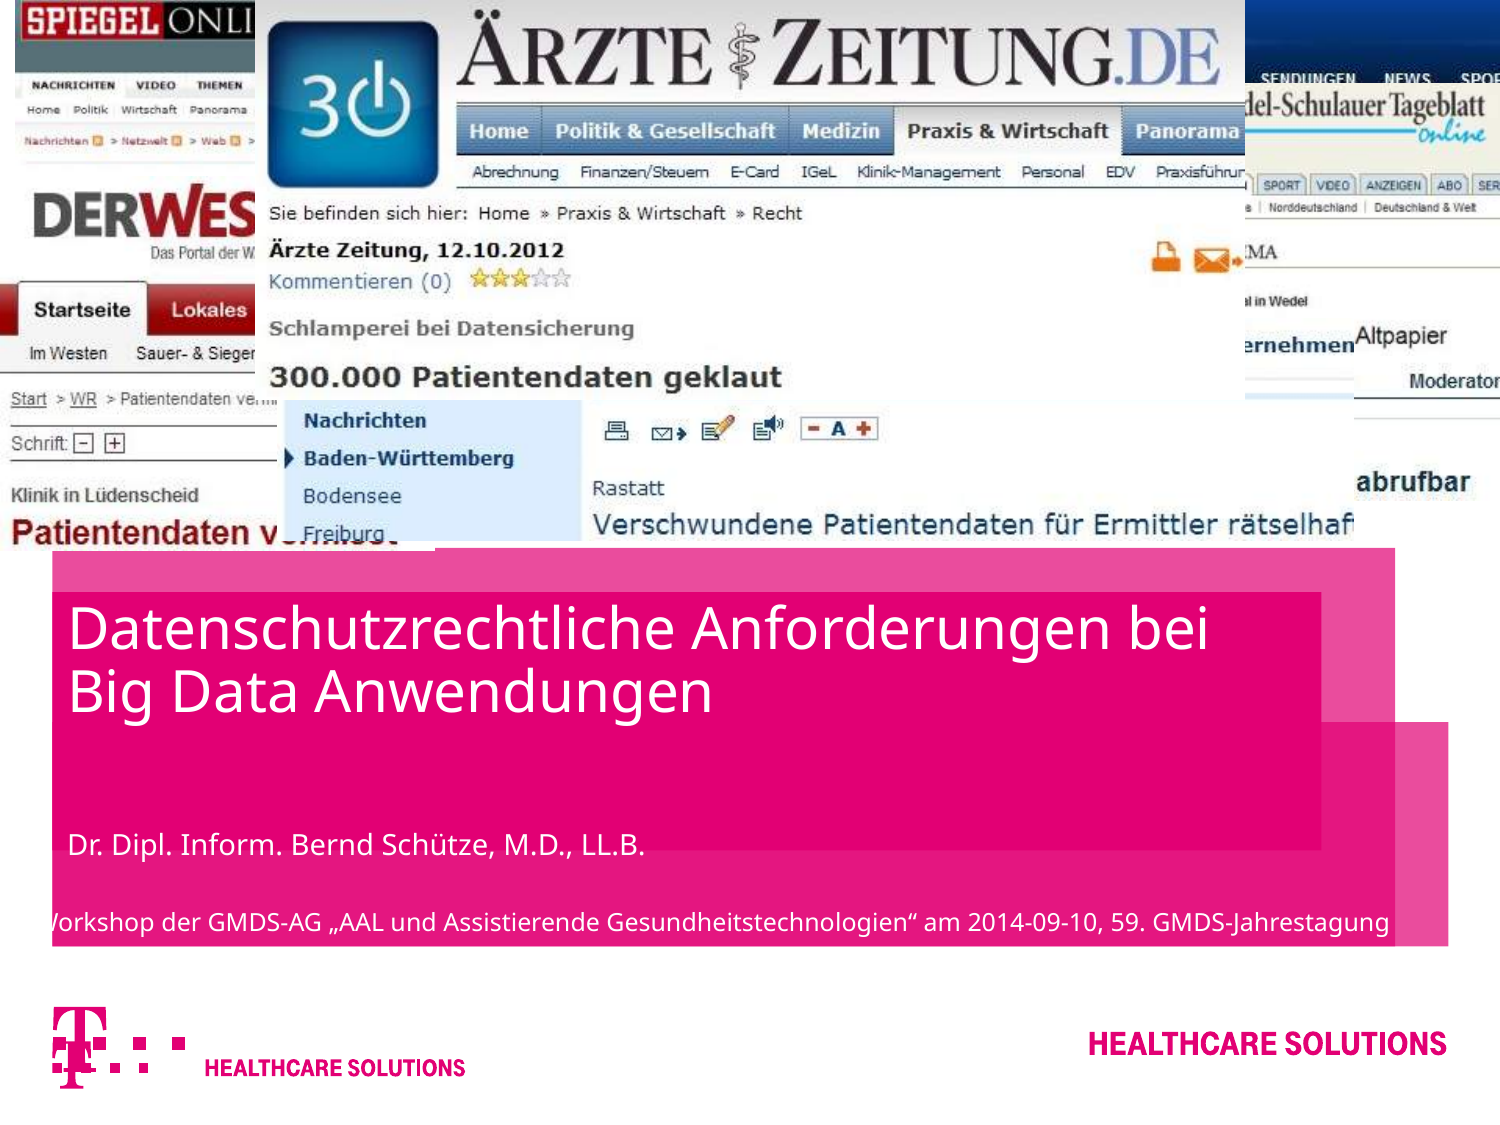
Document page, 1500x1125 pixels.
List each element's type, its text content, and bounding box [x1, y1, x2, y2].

title Datenschutzrechtliche Anforderungen bei Big Data Anwendungen [52, 592, 1322, 851]
subtitle Dr. Dipl. Inform. Bernd Schütze, M.D., LL.B. [52, 823, 1297, 851]
text_box Workshop der GMDS-AG „AAL und Assistierende Gesundheitstechnologien“ am 2014-09-10, 59. GMDS-Jahrestagung [35, 906, 1393, 937]
picture [0, 0, 1500, 551]
